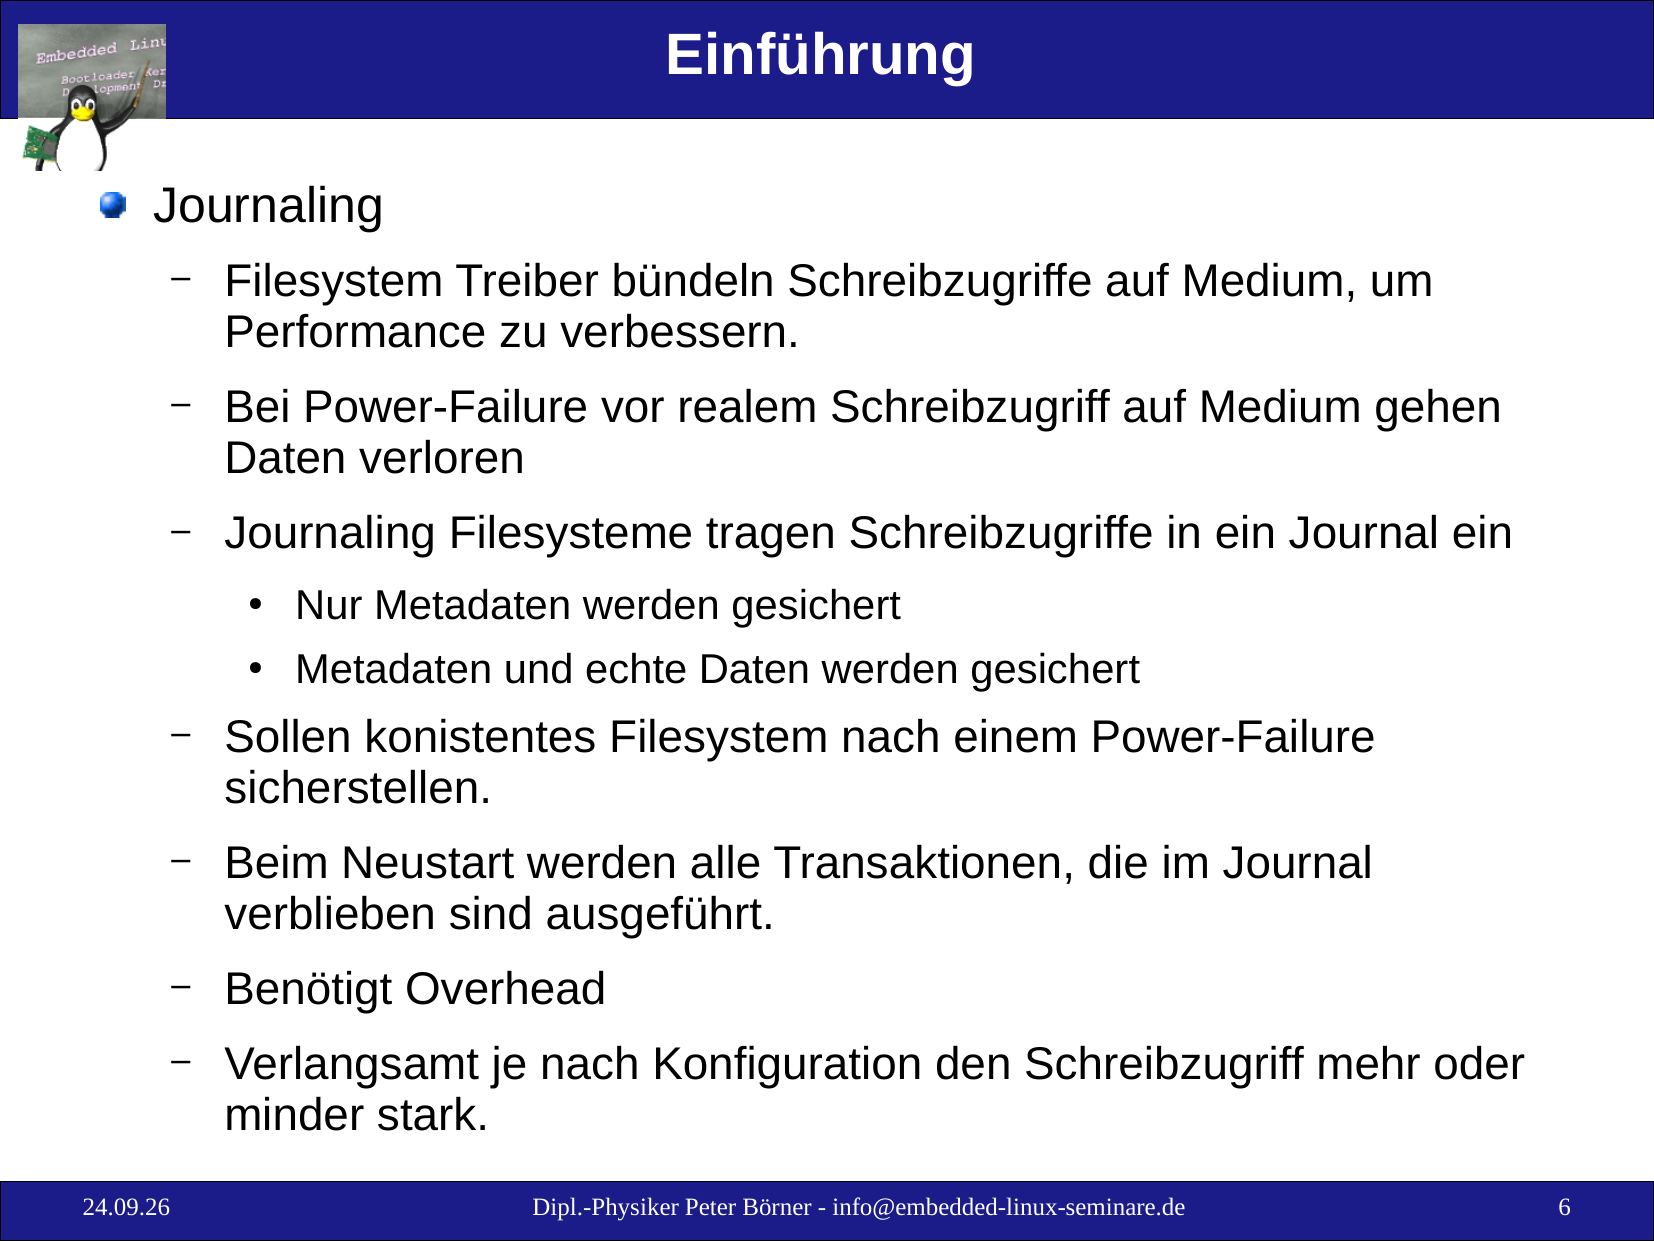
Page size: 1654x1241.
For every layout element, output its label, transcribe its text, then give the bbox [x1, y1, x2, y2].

list Journaling Filesystem Treiber bündeln Schreibzugriffe auf Medium, um Performance zu verbessern. Bei Power-Failure vor realem Schreibzugriff auf Medium gehen Daten verloren Journaling Filesysteme tragen Schreibzugriffe in ein Journal ein Nur Metadaten werden gesichert Metadaten und echte Daten werden gesichert Sollen konistentes Filesystem nach einem Power-Failure sicherstellen. Beim Neustart werden alle Transaktionen, die im Journal verblieben sind ausgeführt. Benötigt Overhead Verlangsamt je nach Konfiguration den Schreibzugriff mehr oder minder stark. [82, 177, 1571, 1152]
picture [18, 24, 166, 171]
title Einführung [76, 19, 1565, 89]
